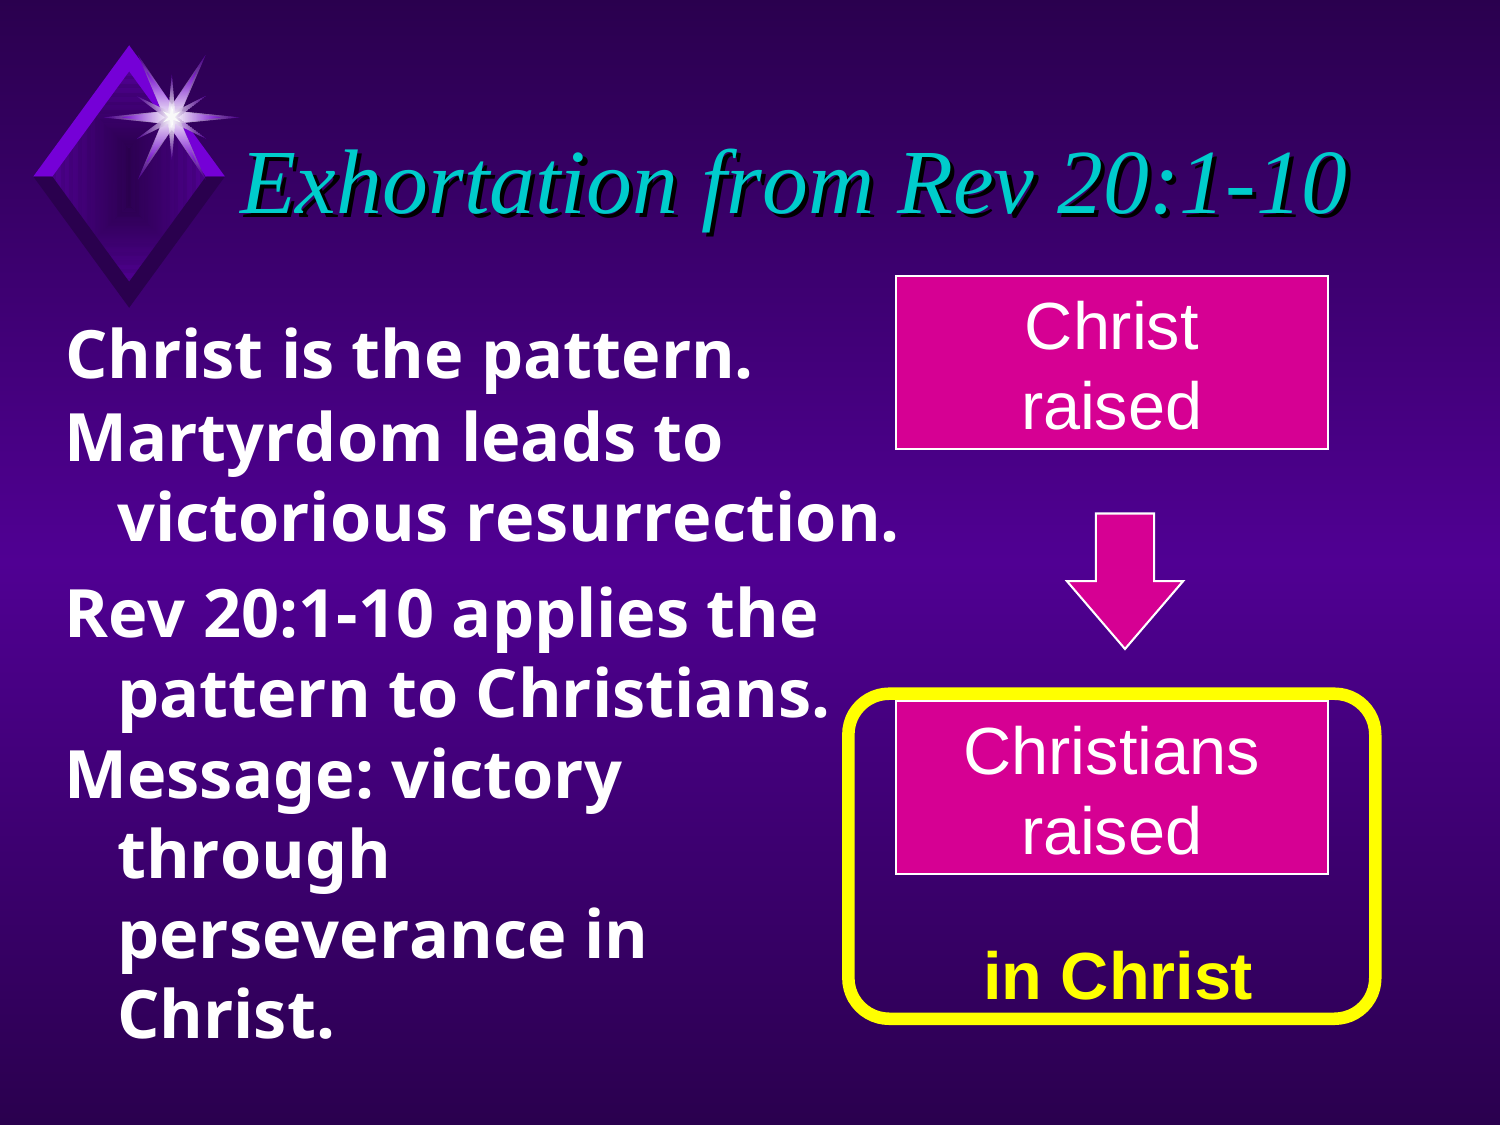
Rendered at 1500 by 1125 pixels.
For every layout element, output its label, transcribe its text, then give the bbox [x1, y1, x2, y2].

text_box in Christ [868, 924, 1369, 1012]
text_box [1066, 513, 1184, 649]
text_box Martyrdom leads to victorious resurrection. Rev 20:1-10 applies the pattern to Christians. [49, 387, 975, 713]
title Exhortation from Rev 20:1-10 [224, 78, 1388, 288]
text_box Message: victory through perseverance in Christ. [50, 724, 876, 913]
text_box Christ raised [895, 276, 1328, 449]
list Christ is the pattern. [49, 299, 888, 387]
text_box Christians raised [895, 701, 1328, 874]
